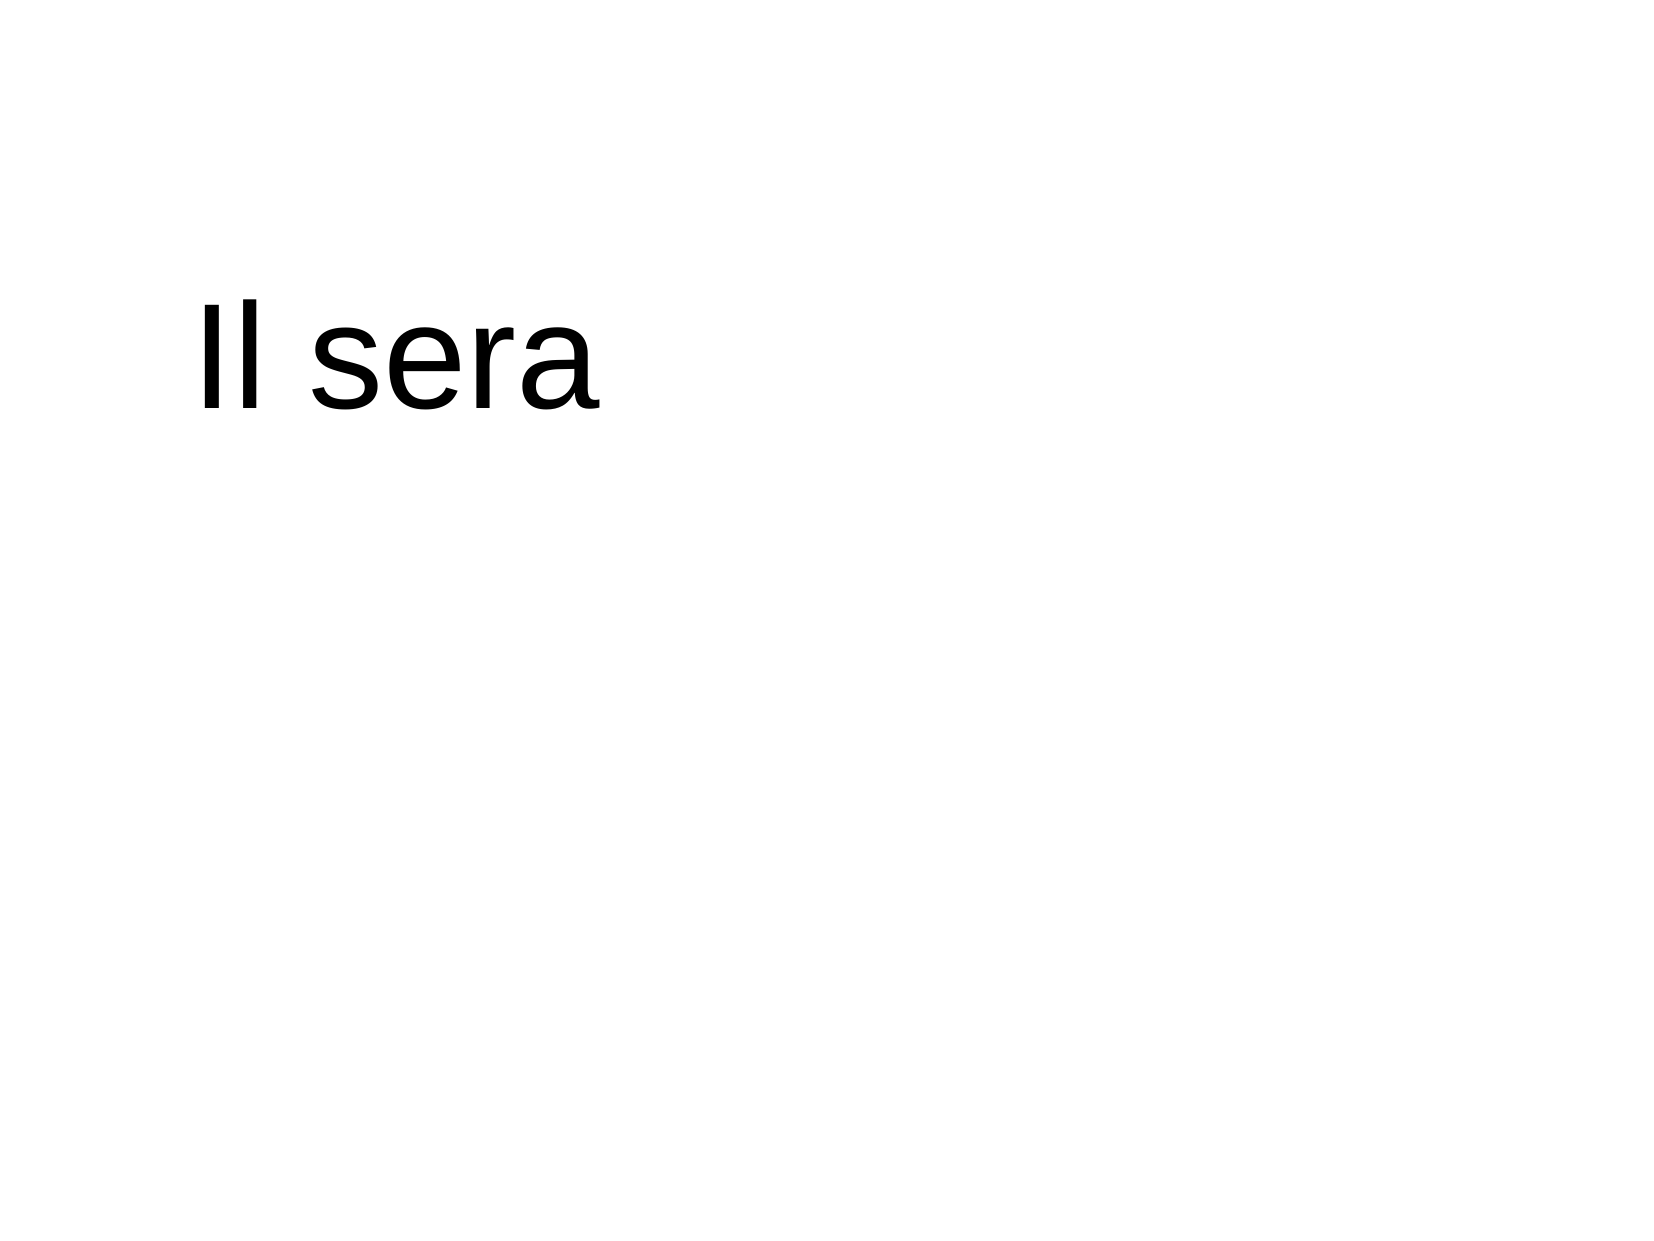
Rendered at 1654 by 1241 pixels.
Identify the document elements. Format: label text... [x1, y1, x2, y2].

text_box Il sera [177, 265, 1152, 449]
